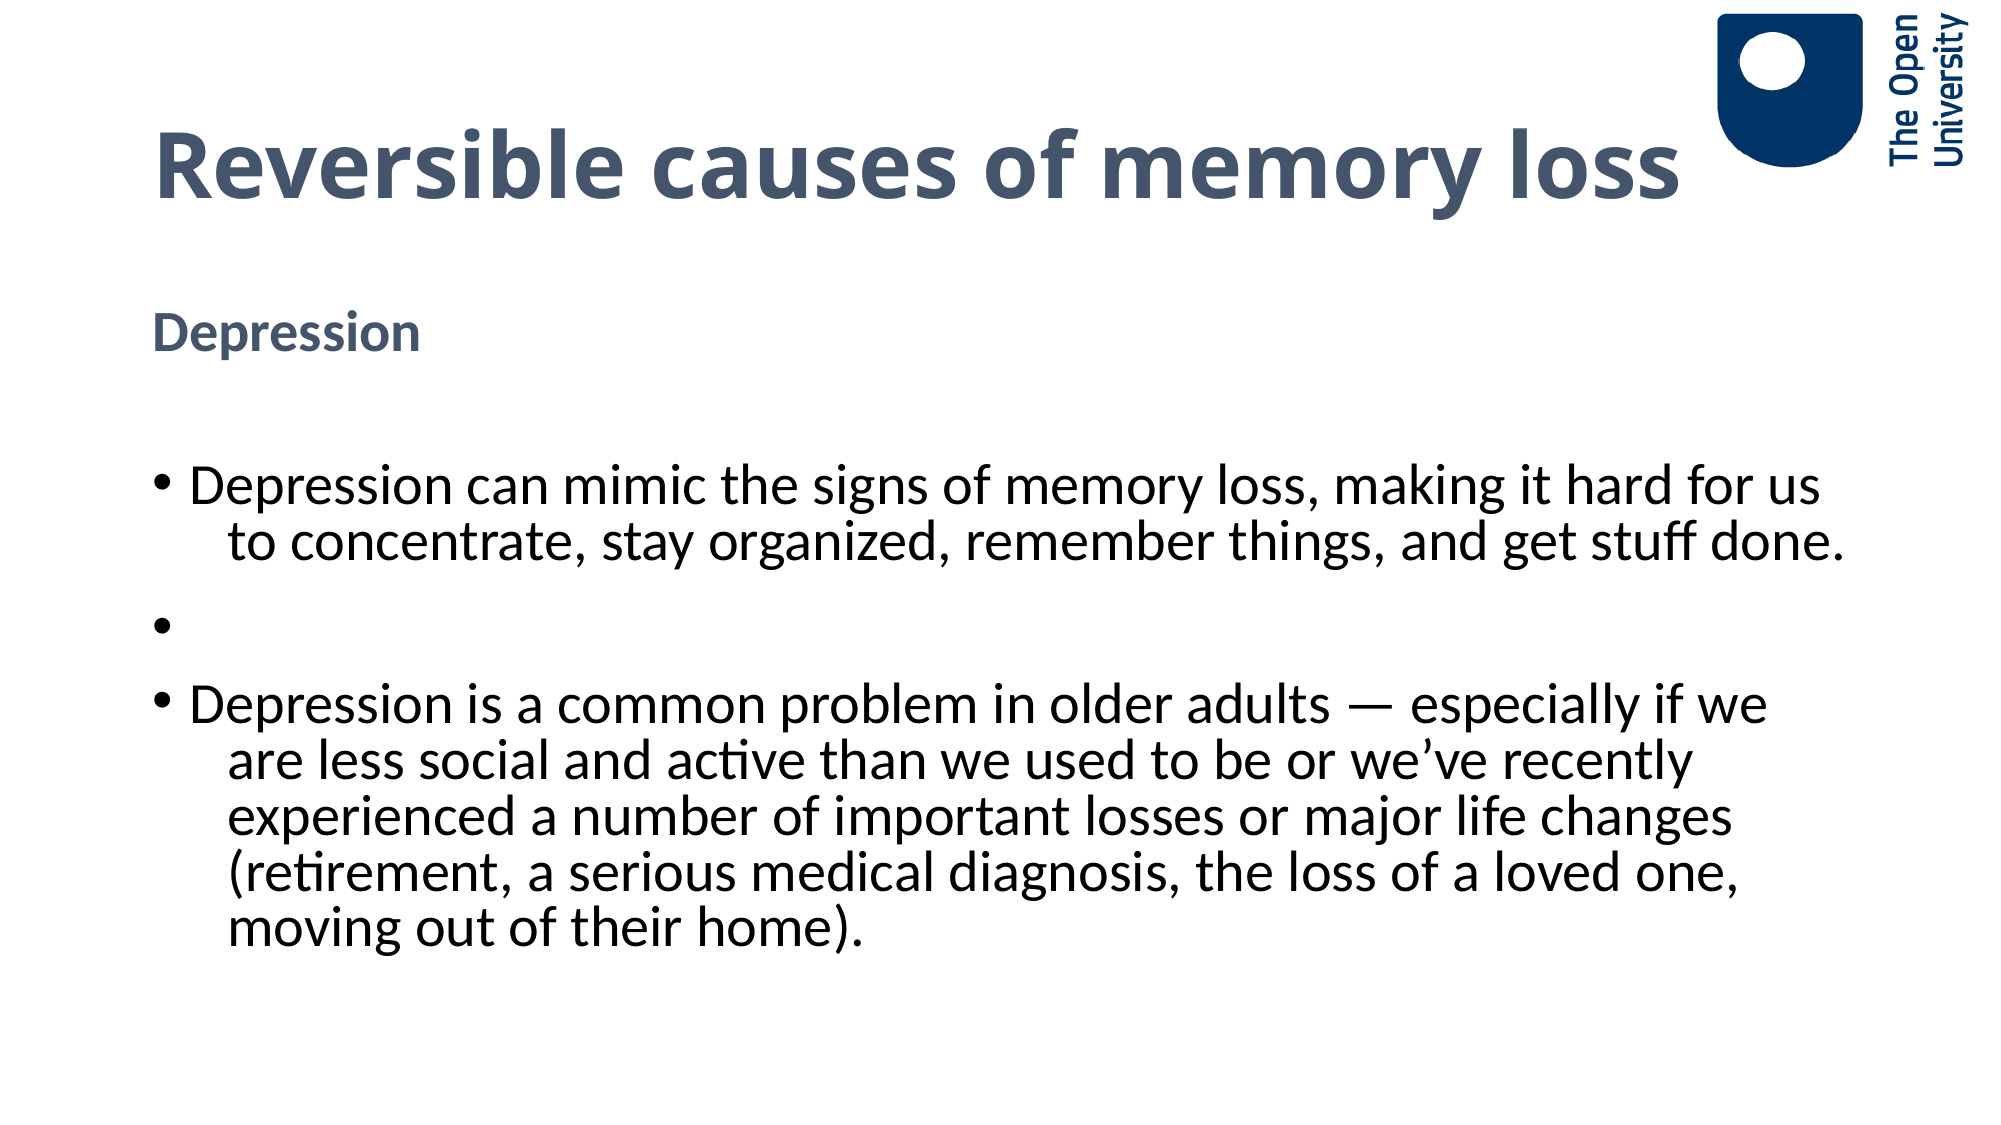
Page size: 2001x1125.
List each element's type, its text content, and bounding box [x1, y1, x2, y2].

list Depression Depression can mimic the signs of memory loss, making it hard for us to concentrate, stay organized, remember things, and get stuff done. Depression is a common problem in older adults — especially if we are less social and active than we used to be or we’ve recently experienced a number of important losses or major life changes (retirement, a serious medical diagnosis, the loss of a loved one, moving out of their home). [137, 299, 1863, 1066]
title Reversible causes of memory loss [137, 59, 1863, 278]
picture [1716, 10, 1971, 170]
